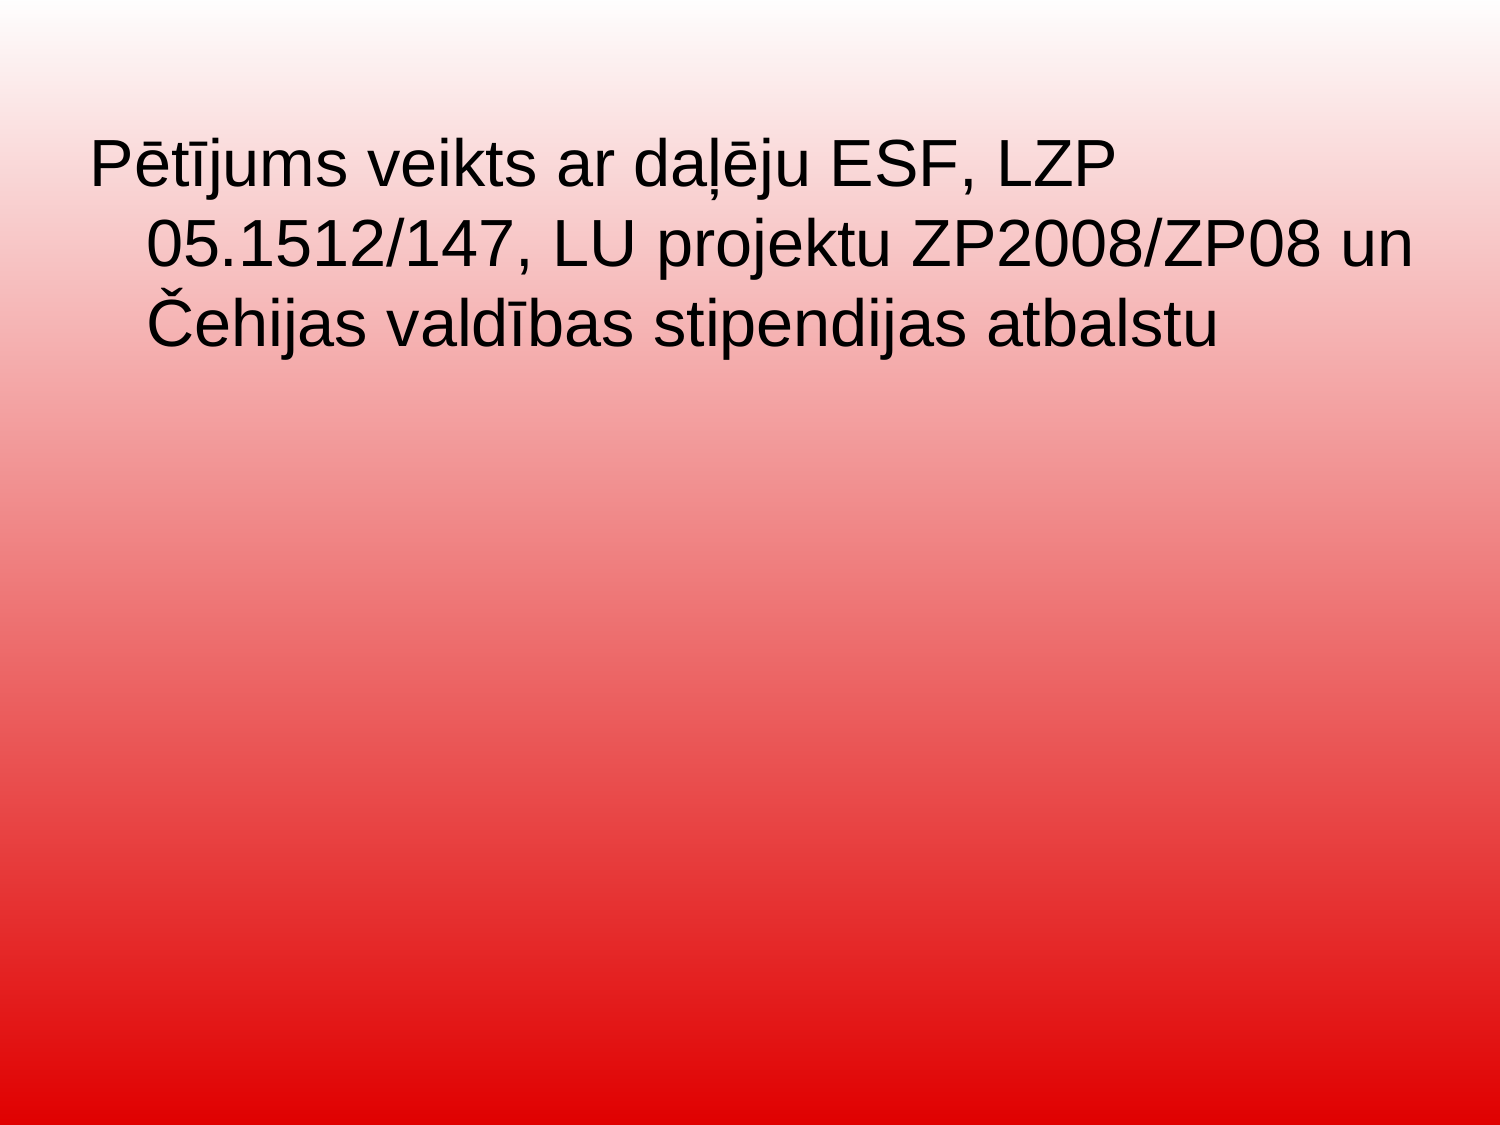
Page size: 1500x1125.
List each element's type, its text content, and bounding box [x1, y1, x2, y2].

list Pētījums veikts ar daļēju ESF, LZP 05.1512/147, LU projektu ZP2008/ZP08 un Čehijas valdības stipendijas atbalstu [75, 112, 1500, 788]
